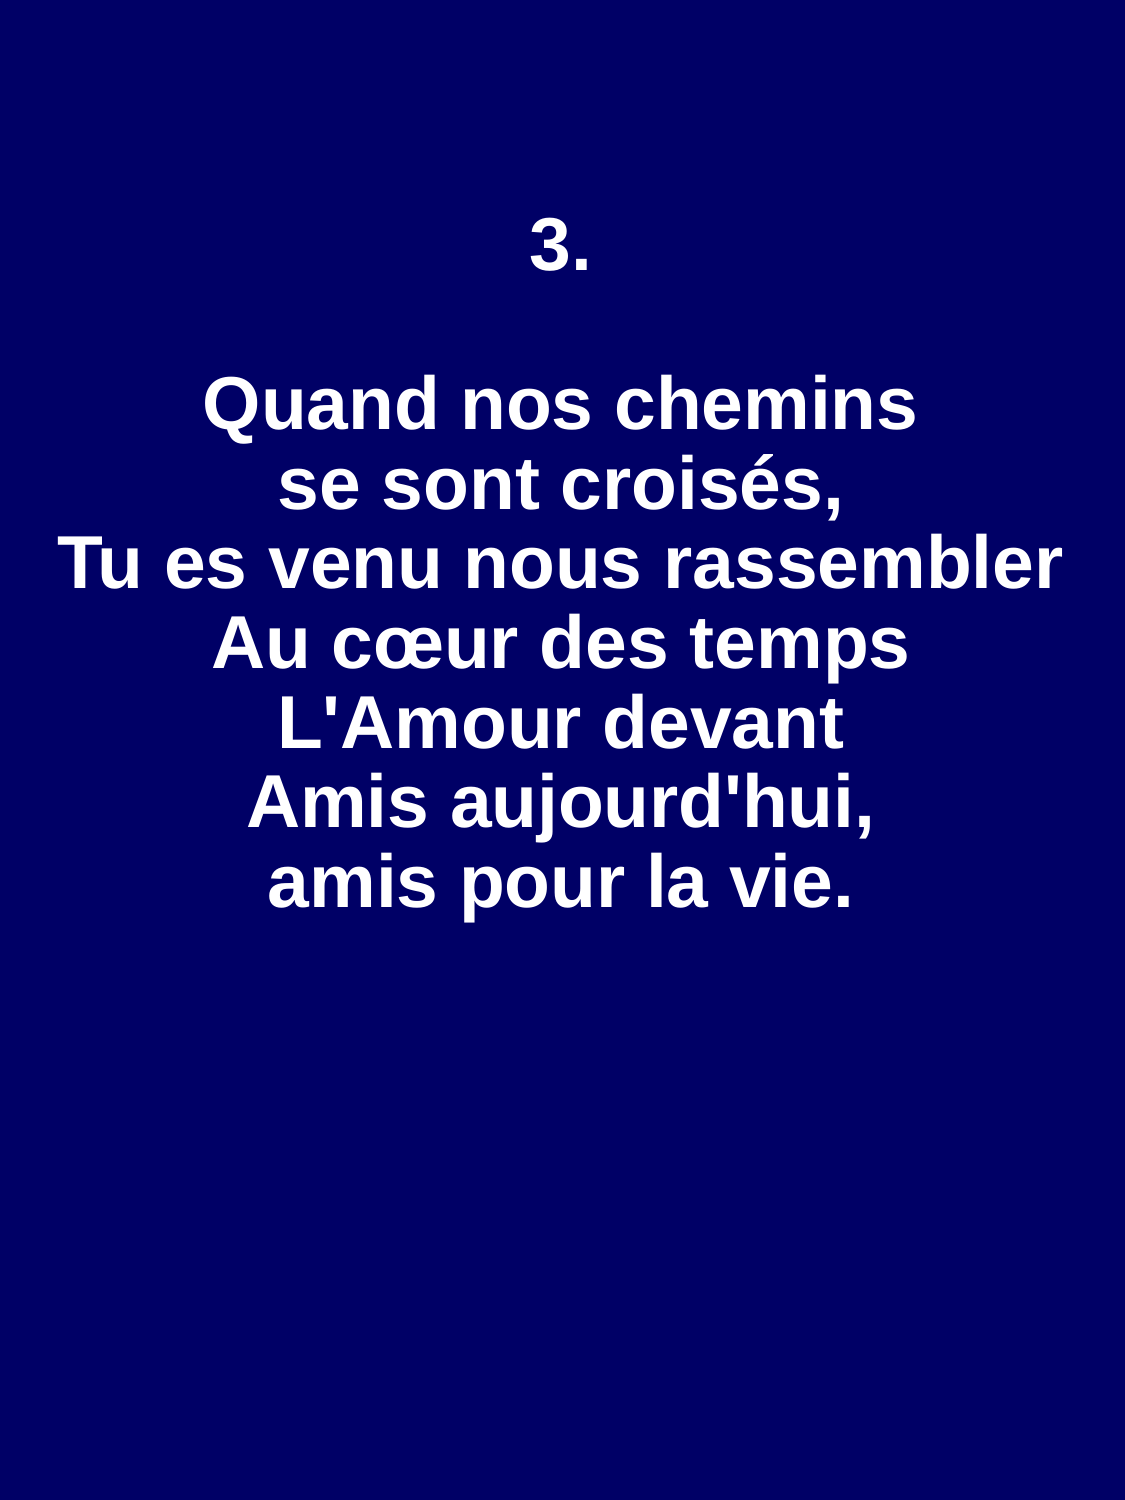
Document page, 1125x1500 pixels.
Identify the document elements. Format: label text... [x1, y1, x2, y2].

text_box 3. Quand nos chemins se sont croisés, Tu es venu nous rassembler Au cœur des temps L'Amour devant Amis aujourd'hui, amis pour la vie. [11, 35, 1110, 1441]
